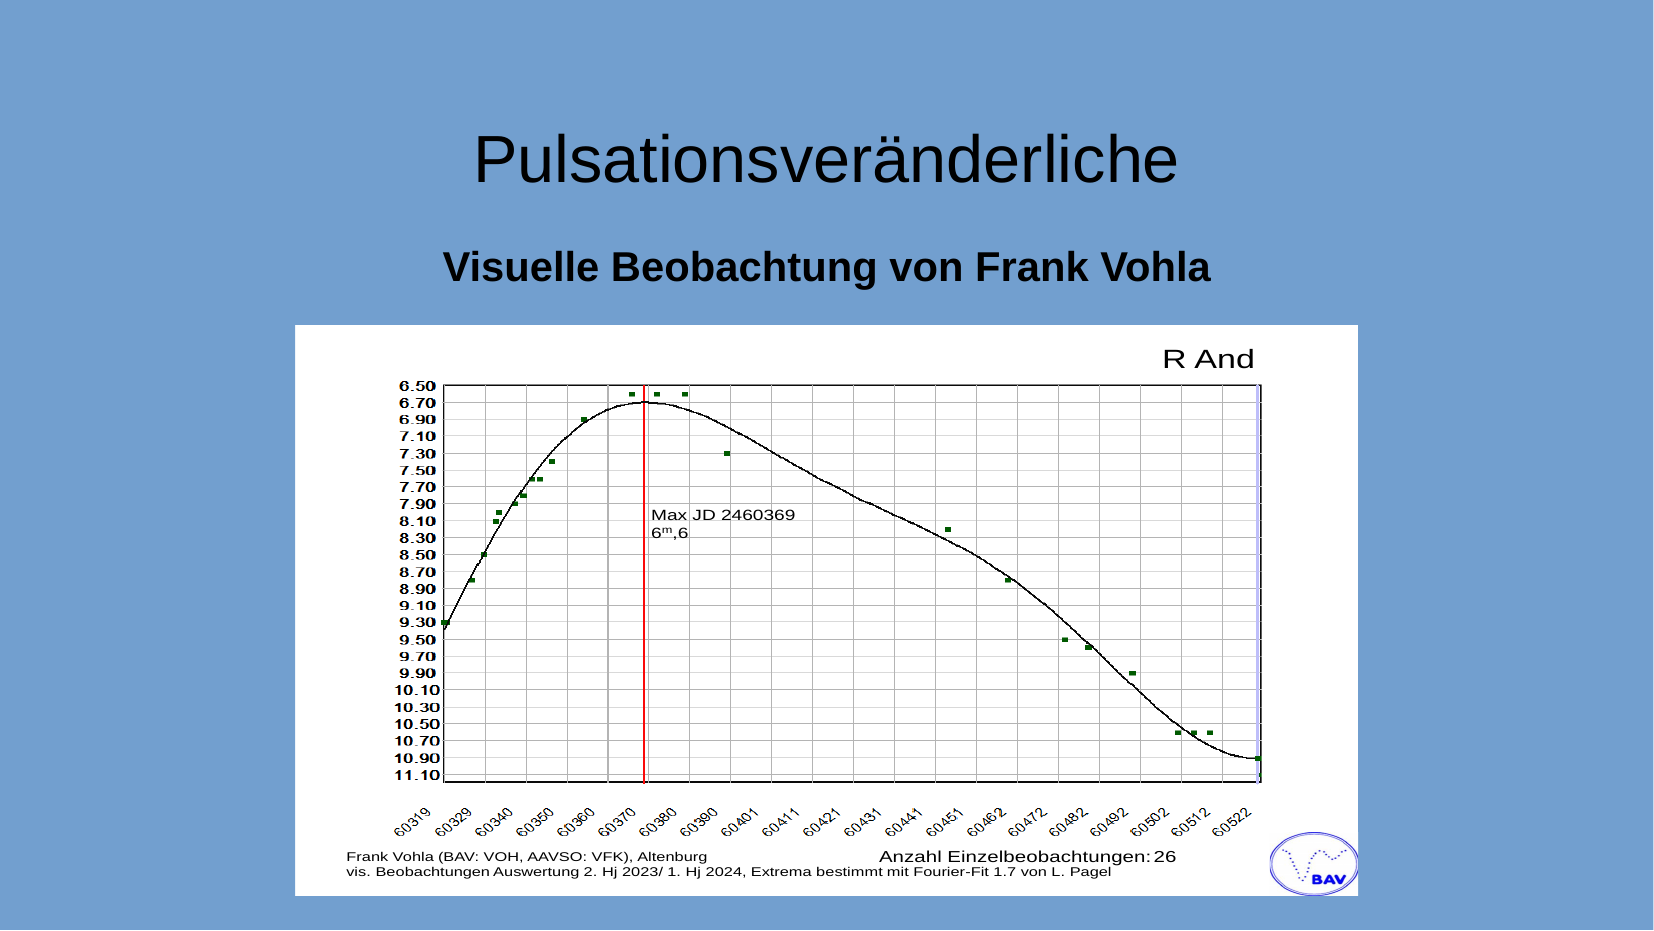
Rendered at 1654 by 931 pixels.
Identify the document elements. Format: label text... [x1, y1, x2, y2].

text_box Pulsationsveränderliche Visuelle Beobachtung von Frank Vohla [29, 29, 1625, 931]
picture [295, 324, 1359, 896]
